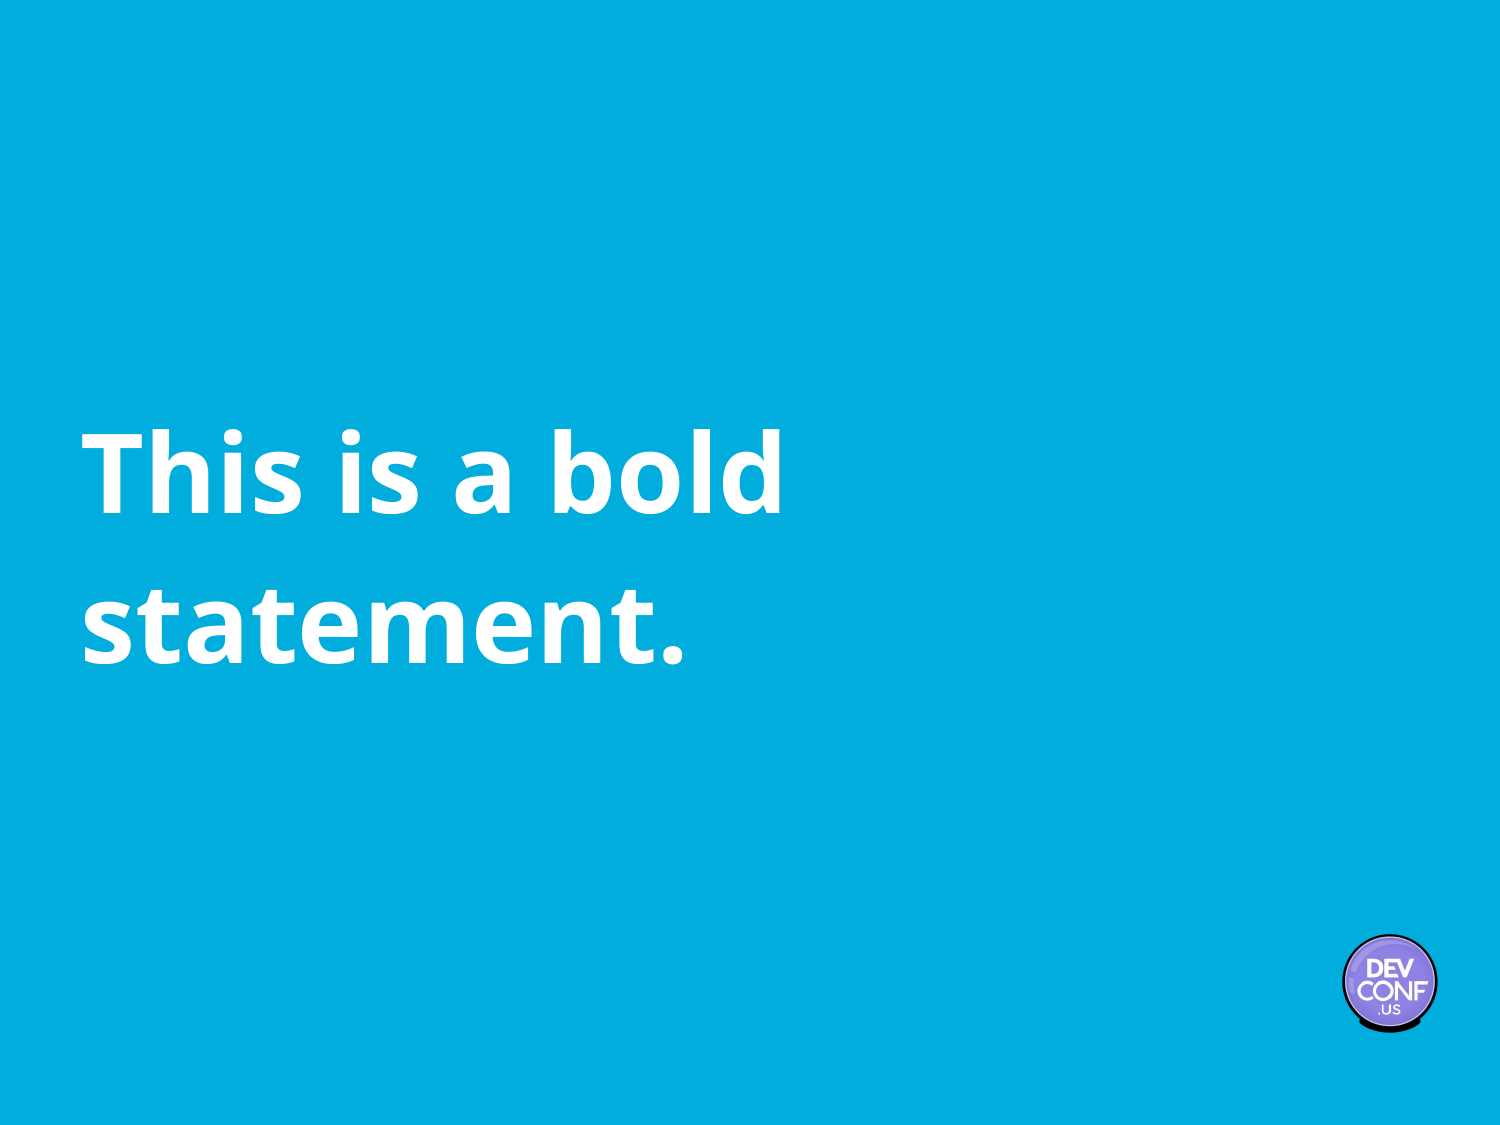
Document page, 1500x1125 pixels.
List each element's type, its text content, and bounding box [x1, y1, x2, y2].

title This is a bold statement. [80, 98, 1125, 994]
picture [1344, 935, 1436, 1031]
